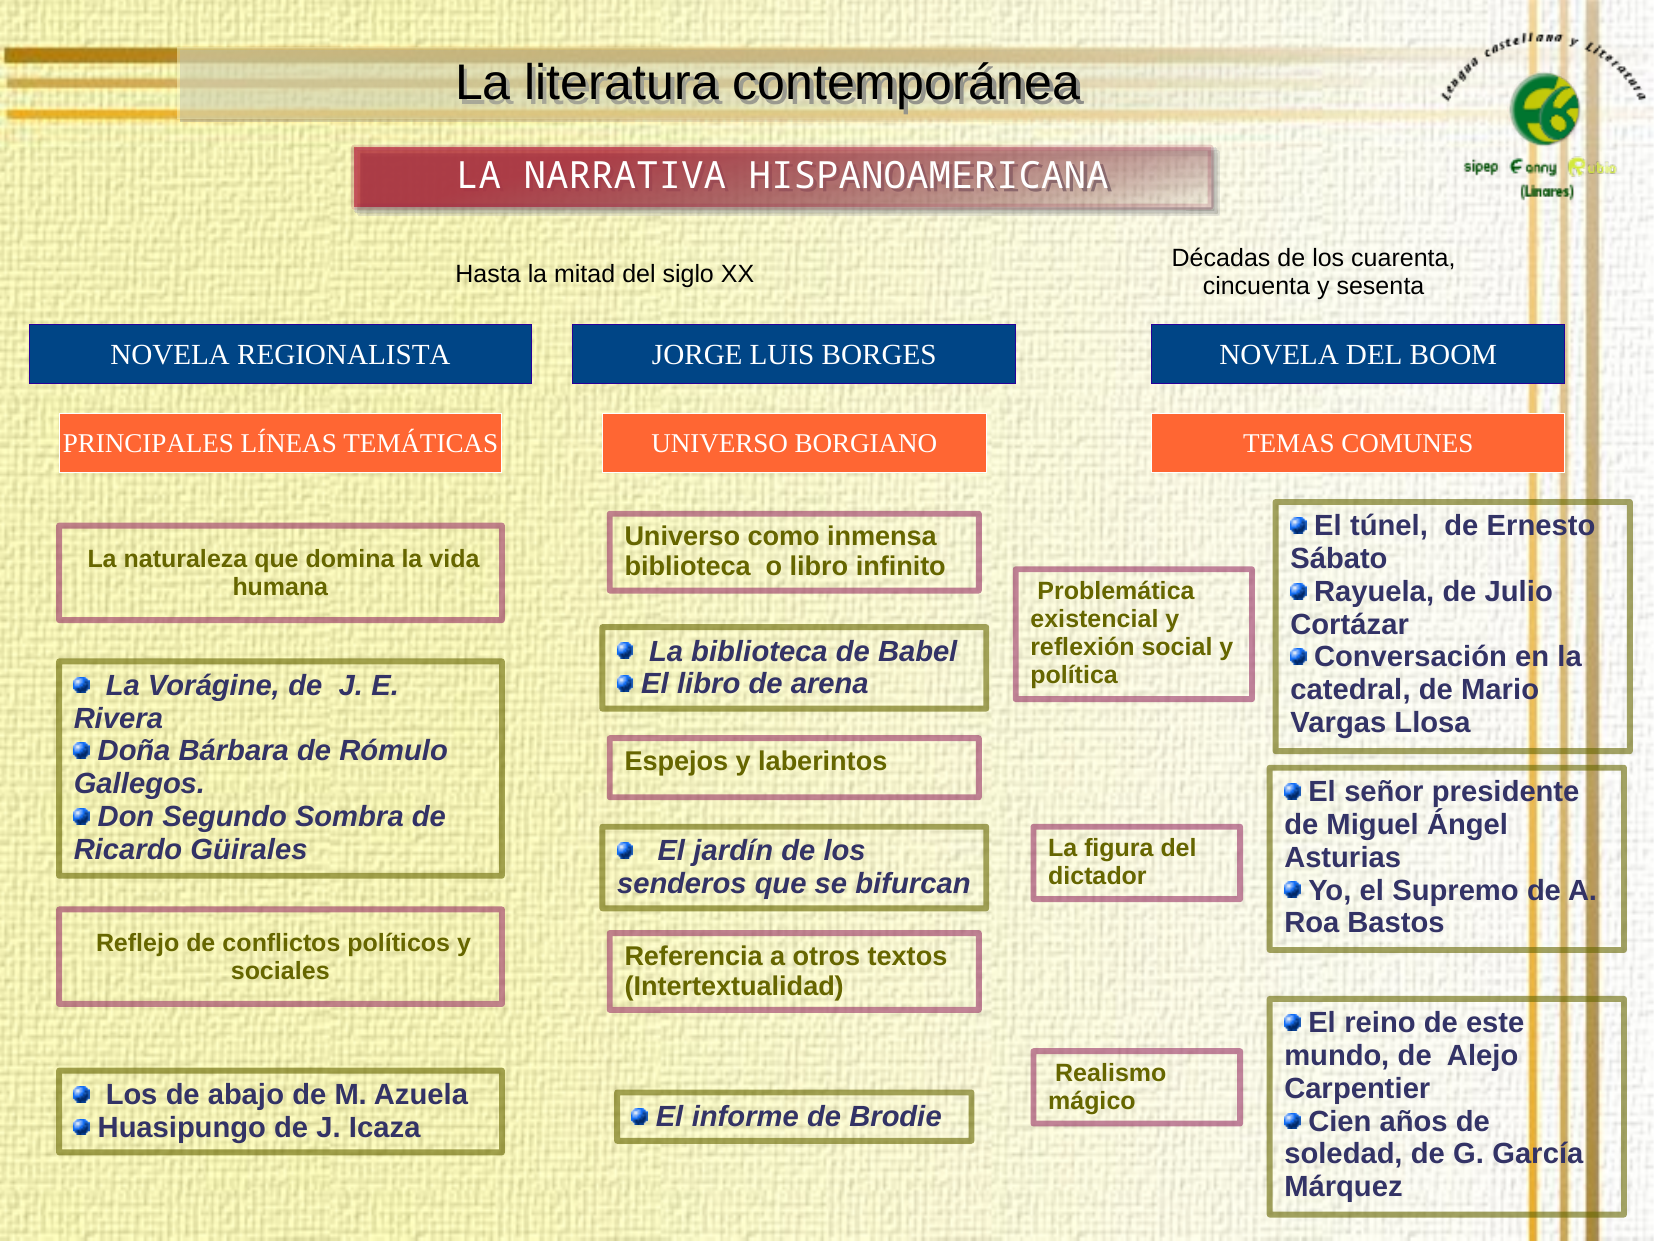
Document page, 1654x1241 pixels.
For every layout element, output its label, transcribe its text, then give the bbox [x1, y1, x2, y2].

text_box El túnel, de Ernesto Sábato Rayuela, de Julio Cortázar Conversación en la catedral, de Mario Vargas Llosa [1275, 501, 1630, 752]
text_box El señor presidente de Miguel Ángel Asturias Yo, el Supremo de A. Roa Bastos [1269, 767, 1625, 950]
text_box Problemática existencial y reflexión social y política [1015, 569, 1252, 700]
text_box La naturaleza que domina la vida humana [59, 525, 502, 621]
text_box Décadas de los cuarenta, cincuenta y sesenta [1122, 236, 1506, 308]
text_box El reino de este mundo, de Alejo Carpentier Cien años de soledad, de G. García Márquez [1269, 998, 1625, 1215]
text_box Universo como inmensa biblioteca o libro infinito [609, 513, 979, 591]
text_box Referencia a otros textos (Intertextualidad) [609, 933, 979, 1010]
text_box NOVELA DEL BOOM [1151, 324, 1565, 384]
text_box Realismo mágico [1033, 1051, 1241, 1124]
text_box TEMAS COMUNES [1151, 413, 1565, 473]
text_box El informe de Brodie [617, 1092, 972, 1141]
text_box La literatura contemporánea [177, 47, 1359, 119]
text_box UNIVERSO BORGIANO [602, 413, 987, 473]
text_box Hasta la mitad del siglo XX [413, 252, 798, 296]
text_box El jardín de los senderos que se bifurcan [602, 826, 987, 909]
text_box Reflejo de conflictos políticos y sociales [59, 909, 502, 1004]
text_box PRINCIPALES LÍNEAS TEMÁTICAS [59, 413, 502, 473]
text_box La figura del dictador [1033, 826, 1241, 900]
text_box La biblioteca de Babel El libro de arena [602, 627, 987, 709]
picture [0, 0, 1654, 1241]
text_box NOVELA REGIONALISTA [29, 324, 532, 384]
text_box JORGE LUIS BORGES [572, 324, 1016, 384]
text_box Los de abajo de M. Azuela Huasipungo de J. Icaza [59, 1070, 502, 1153]
text_box Espejos y laberintos [609, 738, 979, 798]
text_box La Vorágine, de J. E. Rivera Doña Bárbara de Rómulo Gallegos. Don Segundo Sombra de Ricardo Güirales [59, 661, 502, 876]
